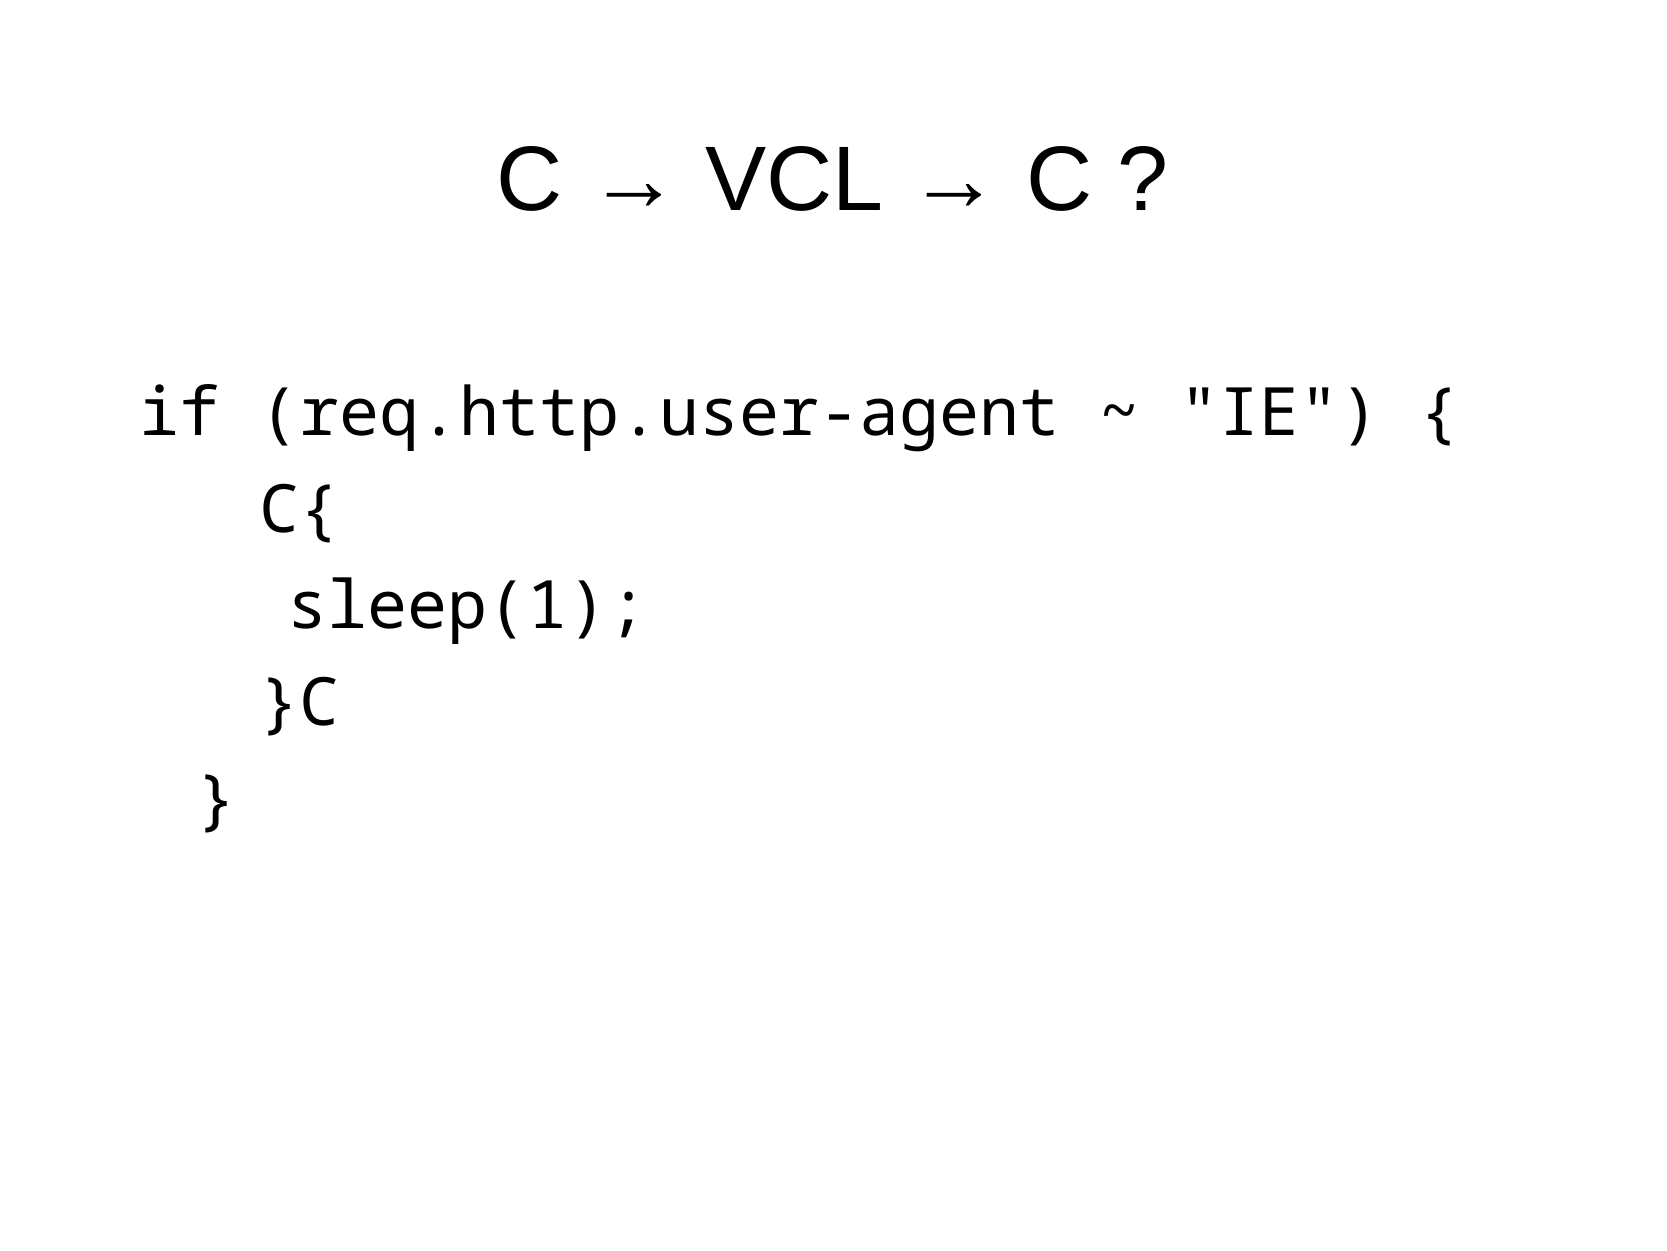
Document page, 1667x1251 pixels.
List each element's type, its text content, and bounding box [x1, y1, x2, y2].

title C → VCL → C ? [124, 110, 1541, 319]
list if (req.http.user-agent ~ "IE") { C{ sleep(1); }C } [124, 360, 1541, 1086]
